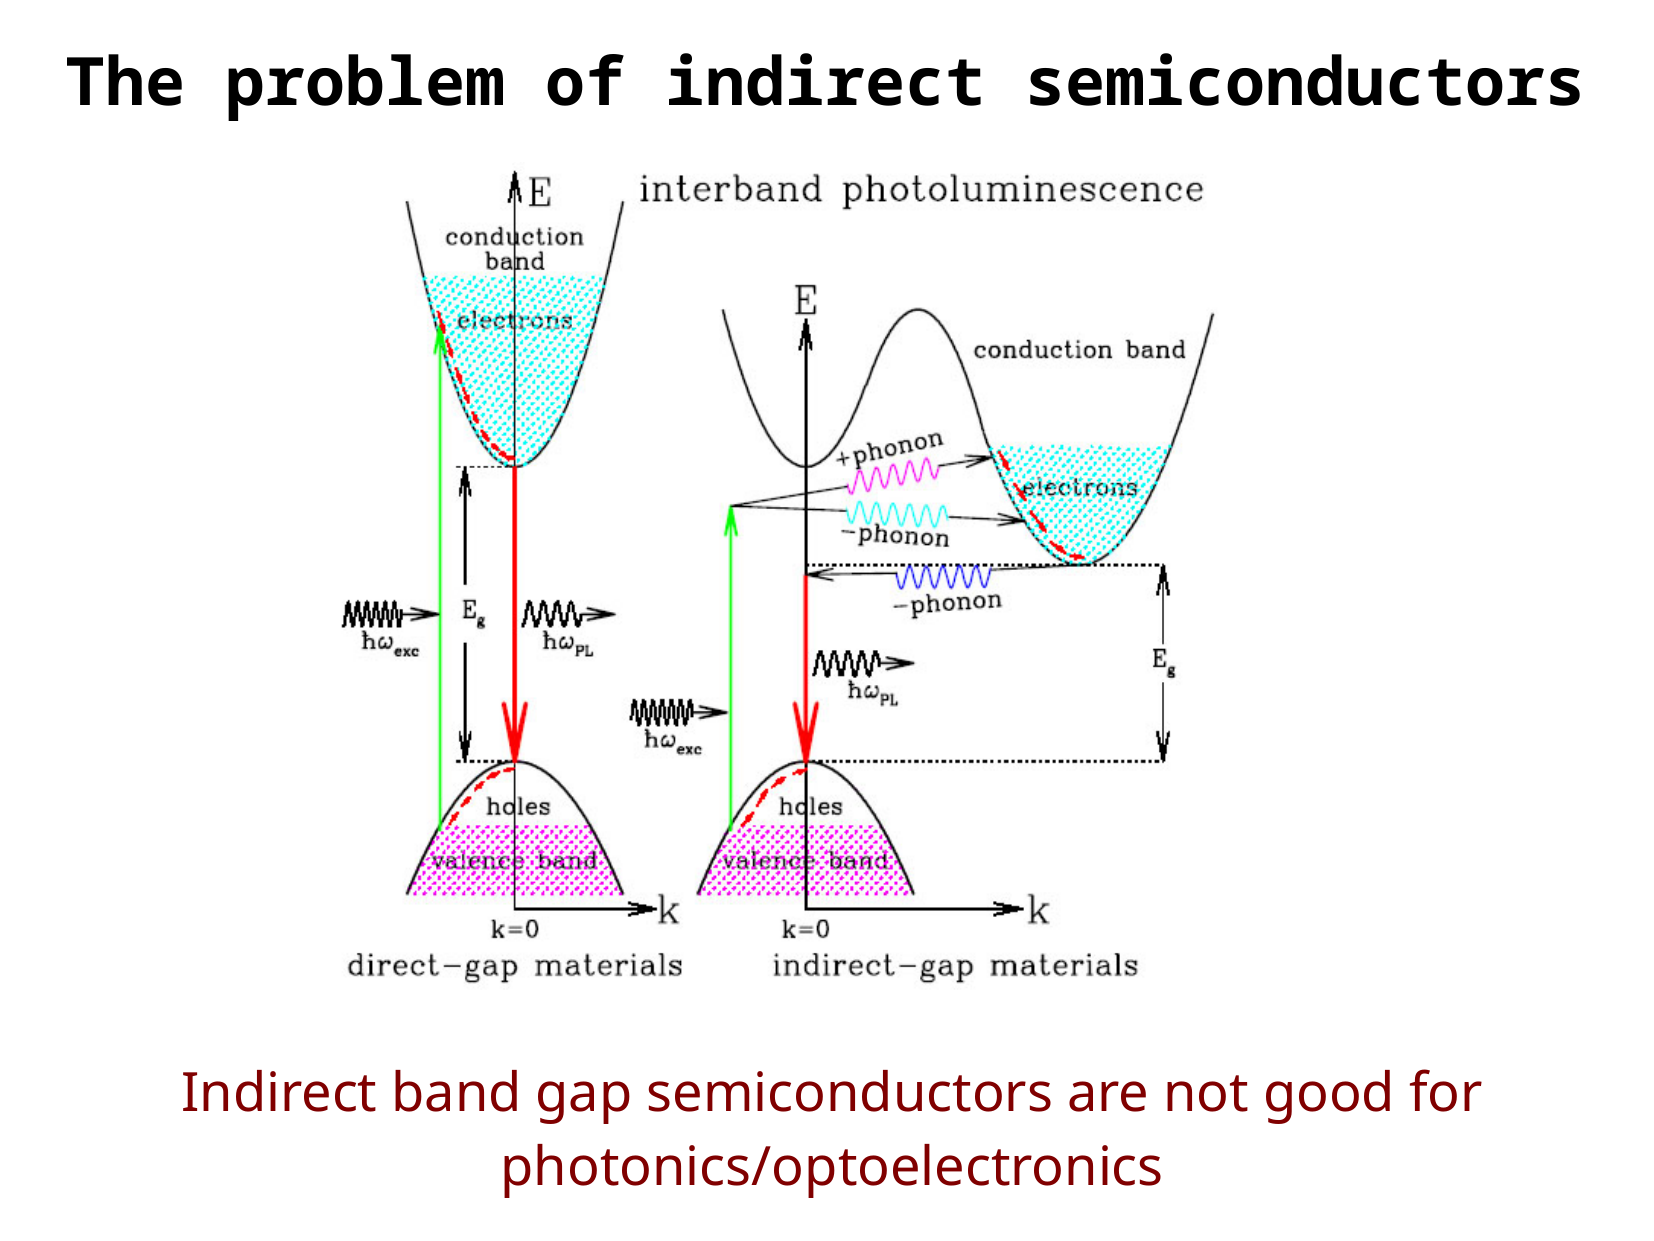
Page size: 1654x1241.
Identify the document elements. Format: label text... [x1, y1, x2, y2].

text_box Indirect band gap semiconductors are not good for photonics/optoelectronics [82, 1019, 1583, 1235]
picture [330, 162, 1231, 993]
title The problem of indirect semiconductors [15, 0, 1636, 188]
